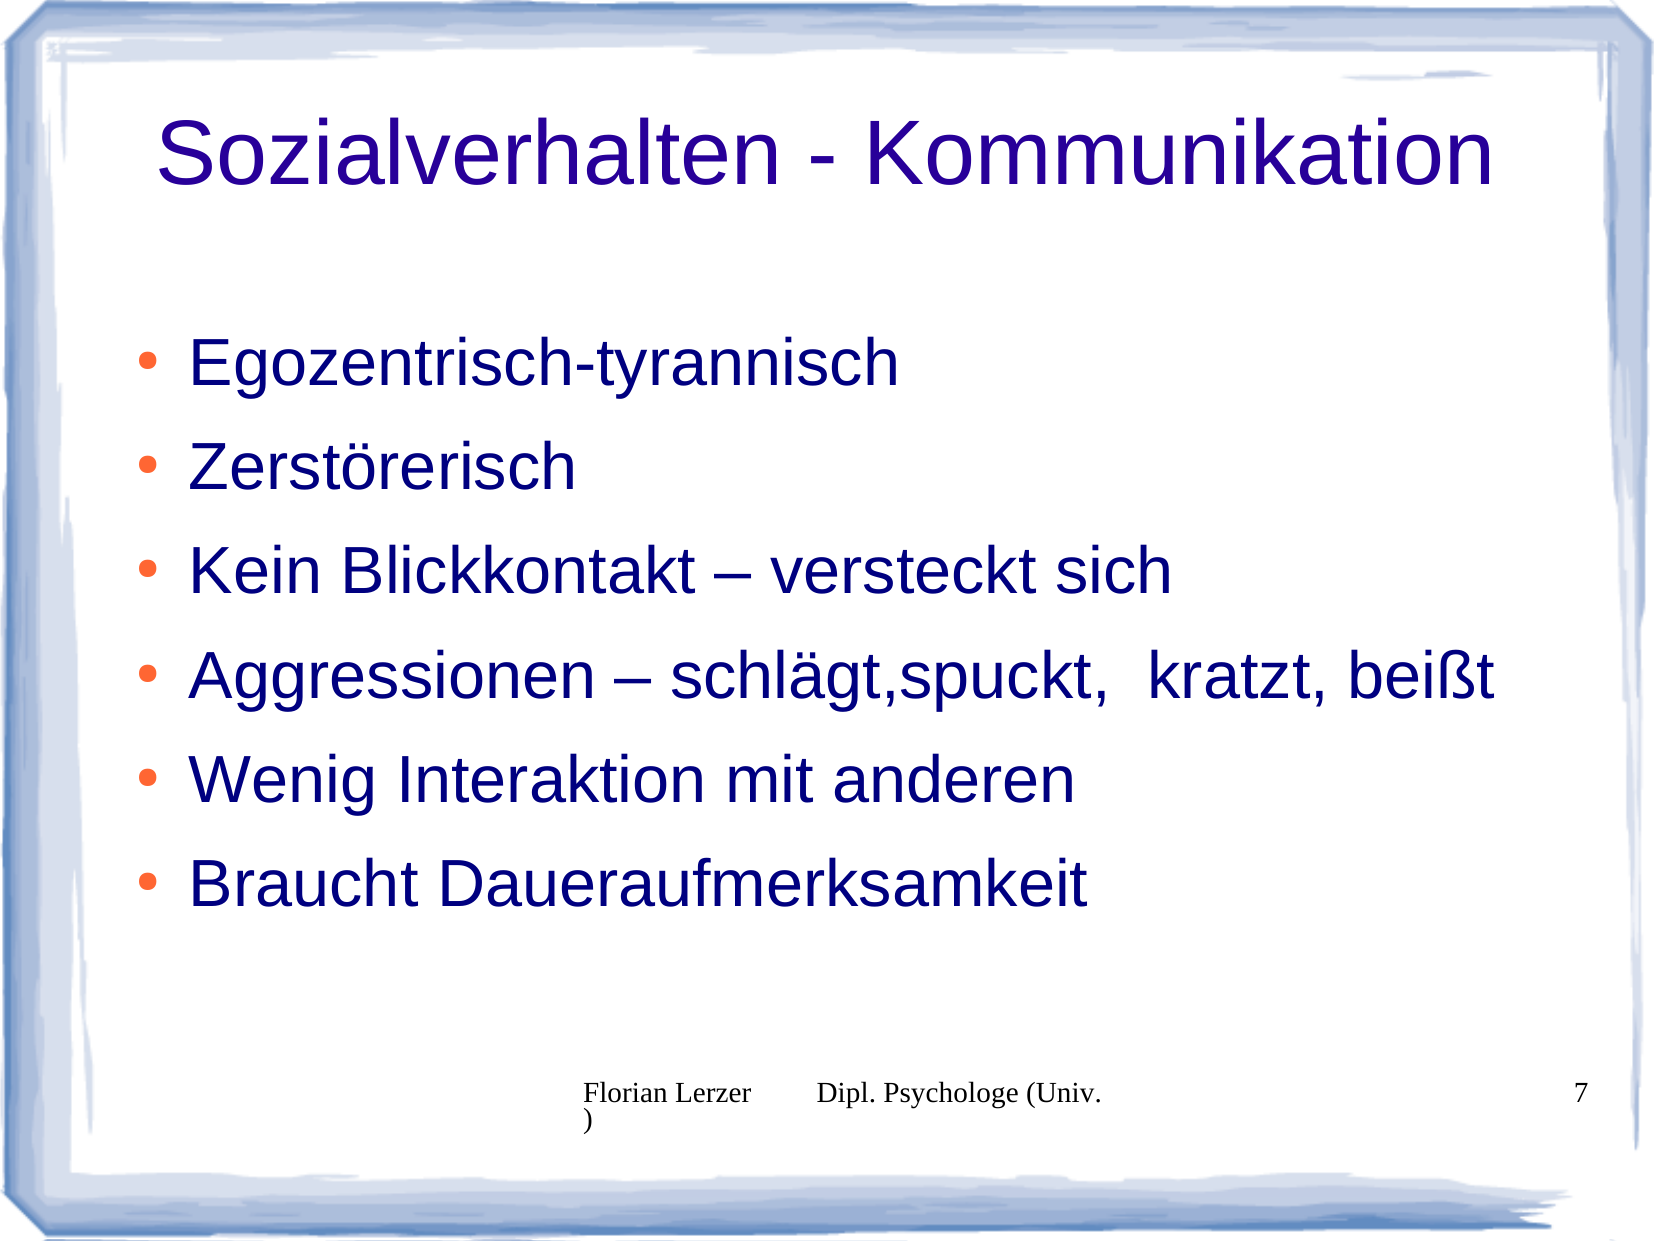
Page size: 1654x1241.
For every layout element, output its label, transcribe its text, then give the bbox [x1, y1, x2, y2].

picture [0, 0, 1654, 1241]
title Sozialverhalten - Kommunikation [82, 49, 1571, 257]
list Egozentrisch-tyrannisch Zerstörerisch Kein Blickkontakt – versteckt sich Aggressionen – schlägt,spuckt, kratzt, beißt Wenig Interaktion mit anderen Braucht Daueraufmerksamkeit [118, 324, 1571, 1004]
